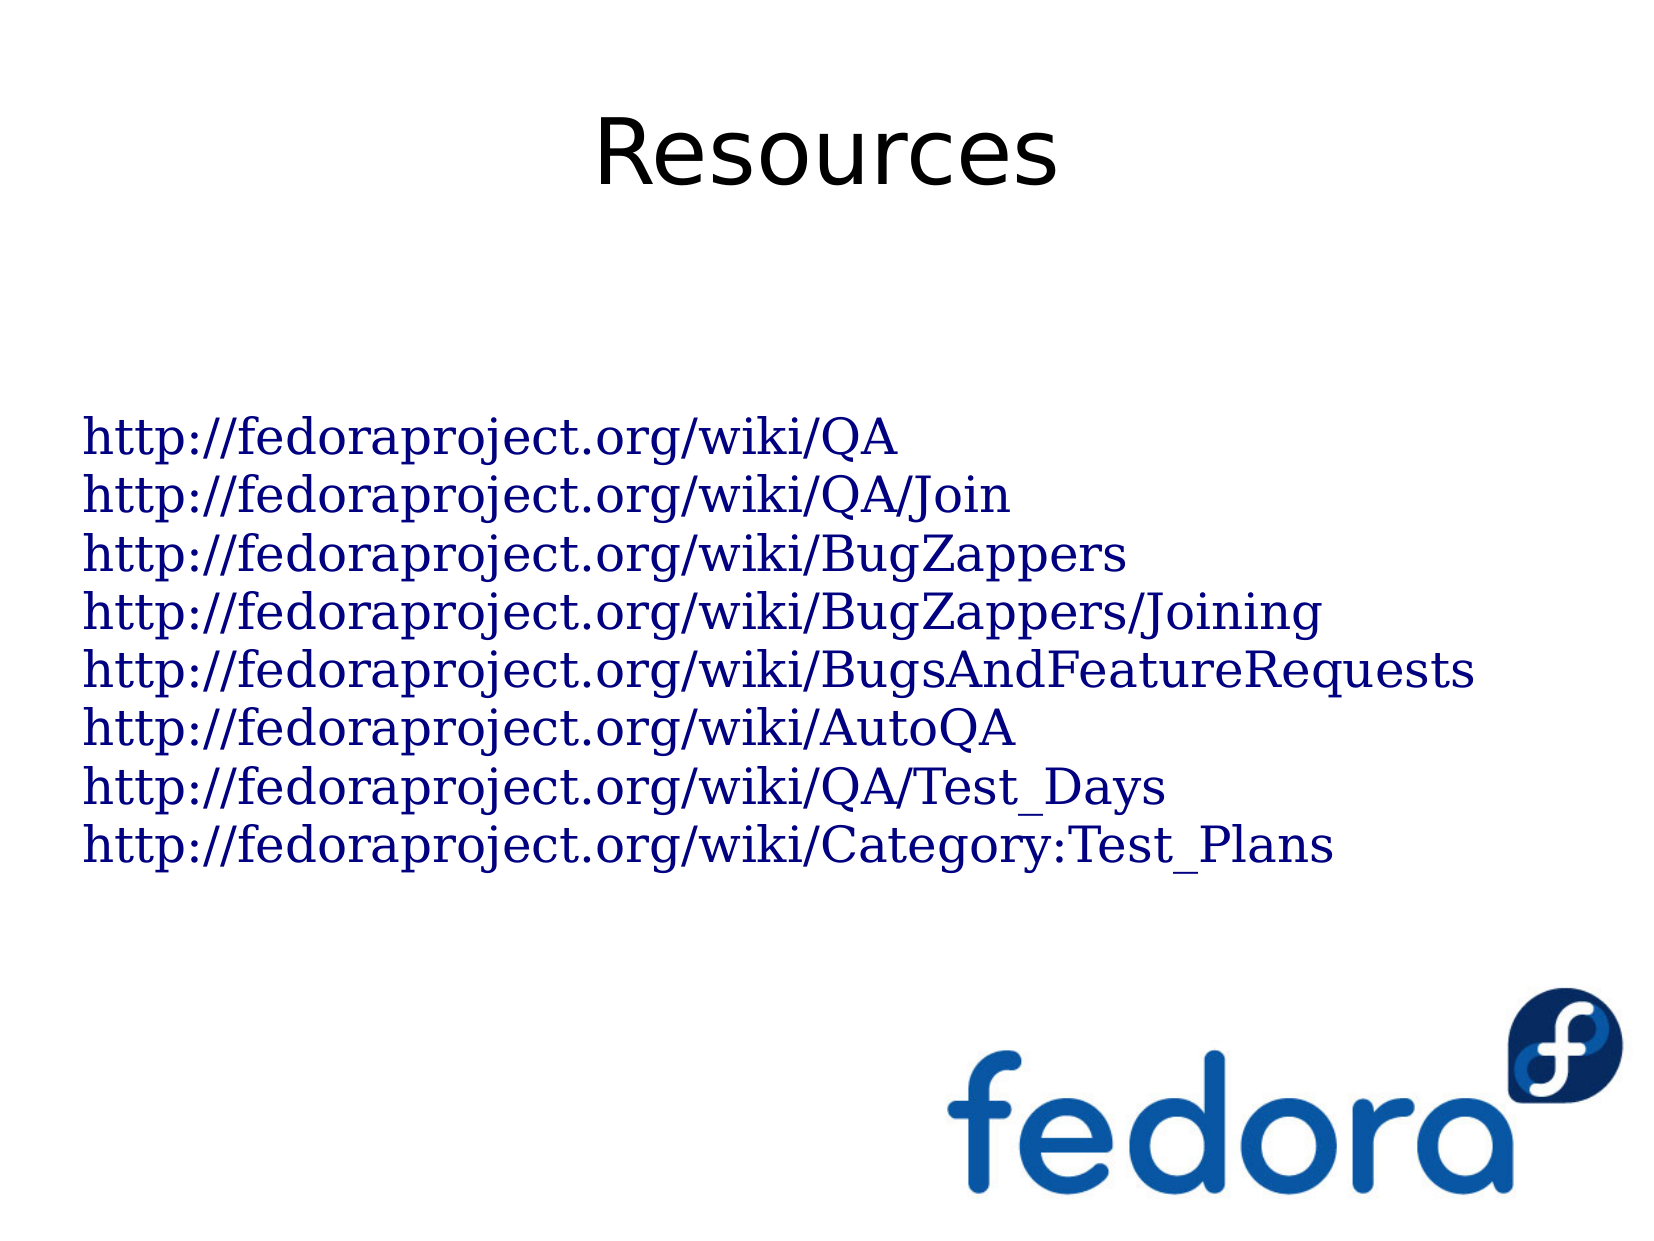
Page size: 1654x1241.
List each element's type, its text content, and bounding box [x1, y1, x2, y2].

title Resources [82, 49, 1571, 257]
picture [925, 967, 1638, 1223]
subtitle http://fedoraproject.org/wiki/QA http://fedoraproject.org/wiki/QA/Join http://fedoraproject.org/wiki/BugZappers http://fedoraproject.org/wiki/BugZappers/Joining http://fedoraproject.org/wiki/BugsAndFeatureRequests http://fedoraproject.org/wiki/AutoQA http://fedoraproject.org/wiki/QA/Test_Days http://fedoraproject.org/wiki/Category:Test_Plans [82, 290, 1571, 1109]
